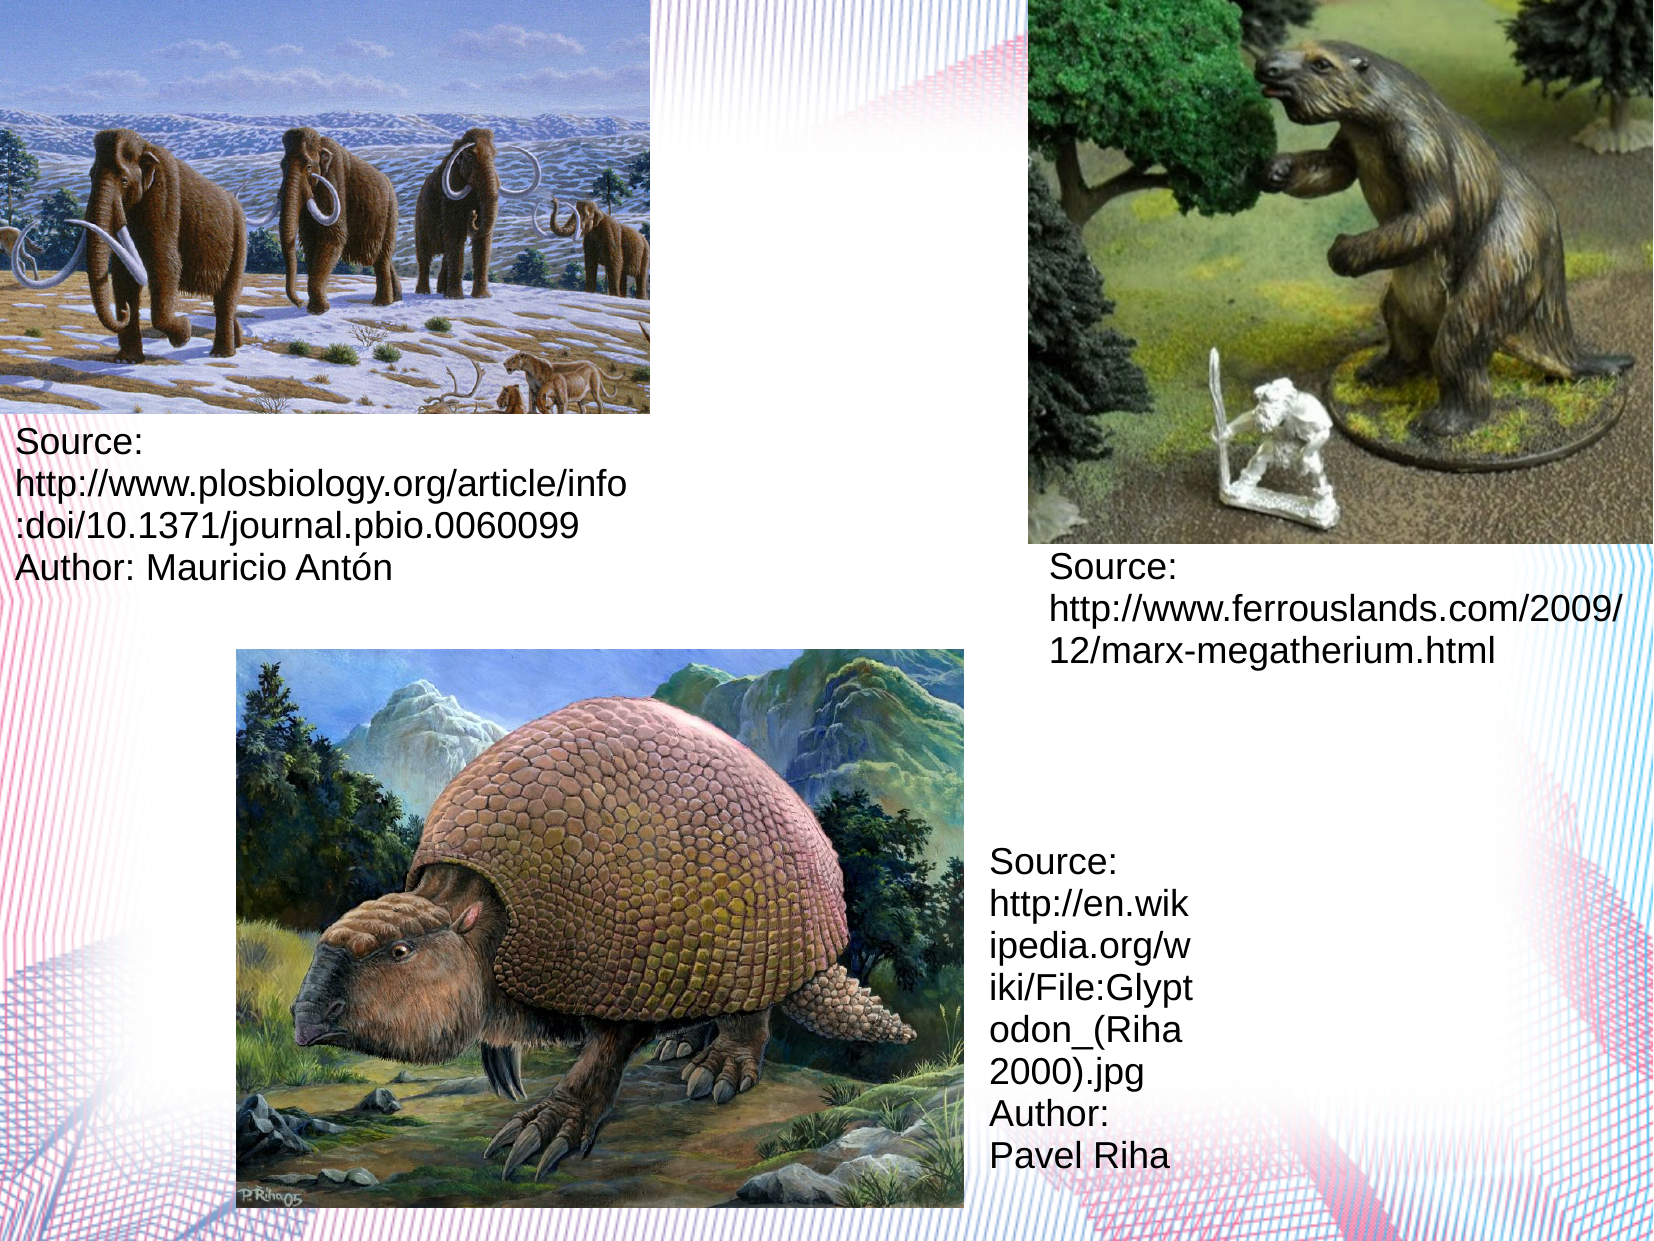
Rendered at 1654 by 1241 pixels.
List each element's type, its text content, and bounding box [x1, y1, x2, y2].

text_box Source: http://www.ferrouslands.com/2009/12/marx-megatherium.html [1033, 538, 1653, 680]
text_box Source: http://www.plosbiology.org/article/info:doi/10.1371/journal.pbio.0060099 Author: Mauricio Antón [0, 413, 650, 597]
text_box Source: http://en.wikipedia.org/wiki/File:Glyptodon_(Riha2000).jpg Author: Pavel Riha [974, 833, 1211, 1211]
picture [0, 0, 1654, 1241]
